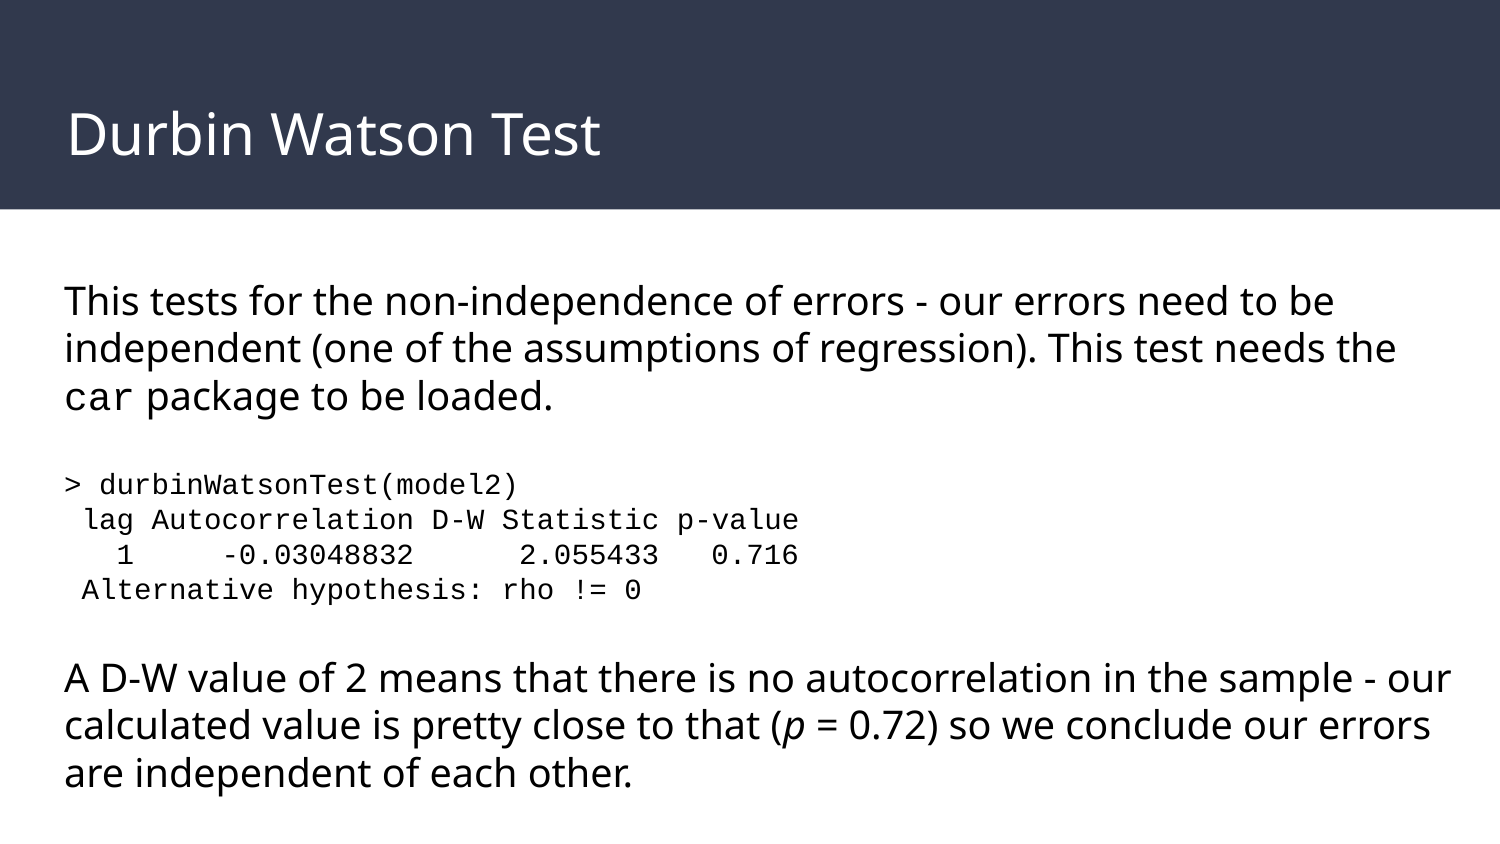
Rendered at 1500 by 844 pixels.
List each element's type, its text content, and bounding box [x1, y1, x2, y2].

title Durbin Watson Test [51, 82, 1449, 185]
text_box This tests for the non-independence of errors - our errors need to be independent (one of the assumptions of regression). This test needs the car package to be loaded. > durbinWatsonTest(model2) lag Autocorrelation D-W Statistic p-value 1 -0.03048832 2.055433 0.716 Alternative hypothesis: rho != 0 A D-W value of 2 means that there is no autocorrelation in the sample - our calculated value is pretty close to that (p = 0.72) so we conclude our errors are independent of each other. [49, 260, 1470, 808]
